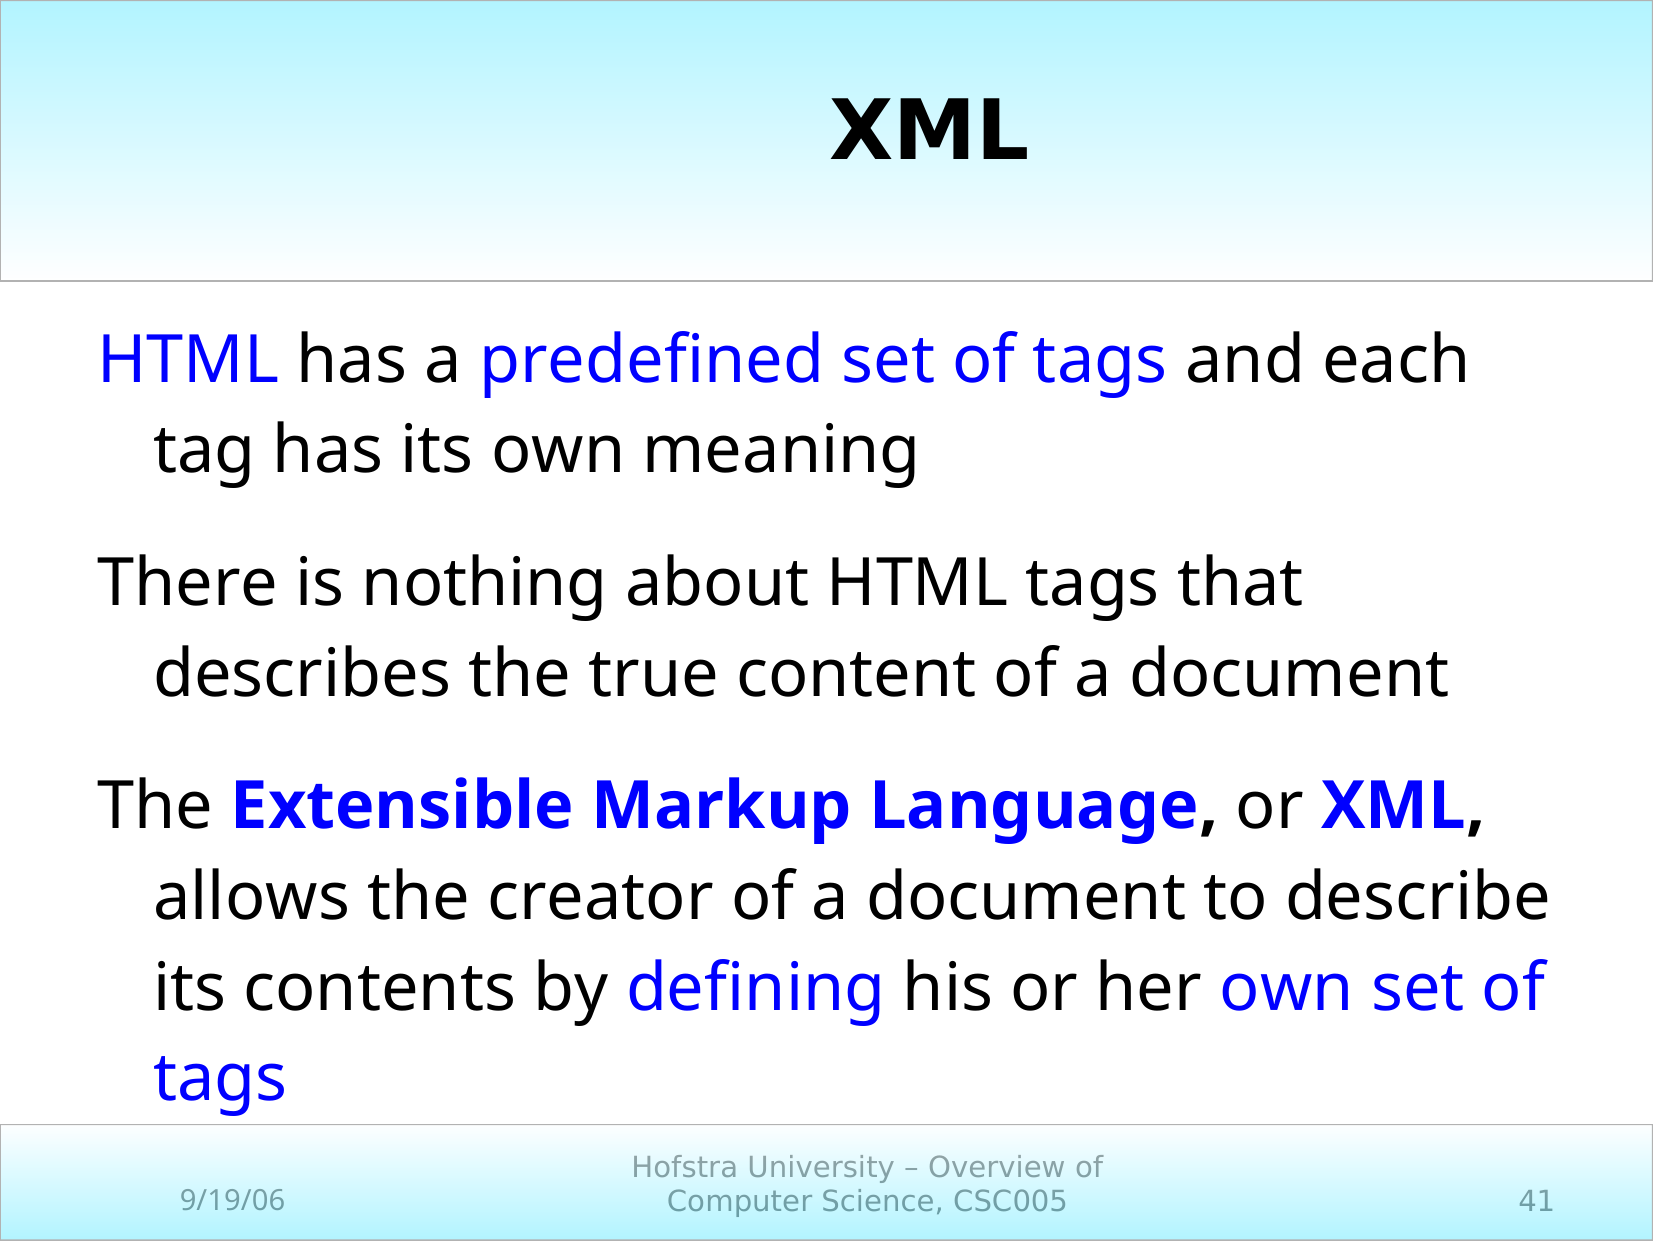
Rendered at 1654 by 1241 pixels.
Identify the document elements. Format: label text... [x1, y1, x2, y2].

list HTML has a predefined set of tags and each tag has its own meaning There is nothing about HTML tags that describes the true content of a document The Extensible Markup Language, or XML, allows the creator of a document to describe its contents by defining his or her own set of tags [82, 303, 1571, 1206]
title XML [247, 27, 1612, 235]
